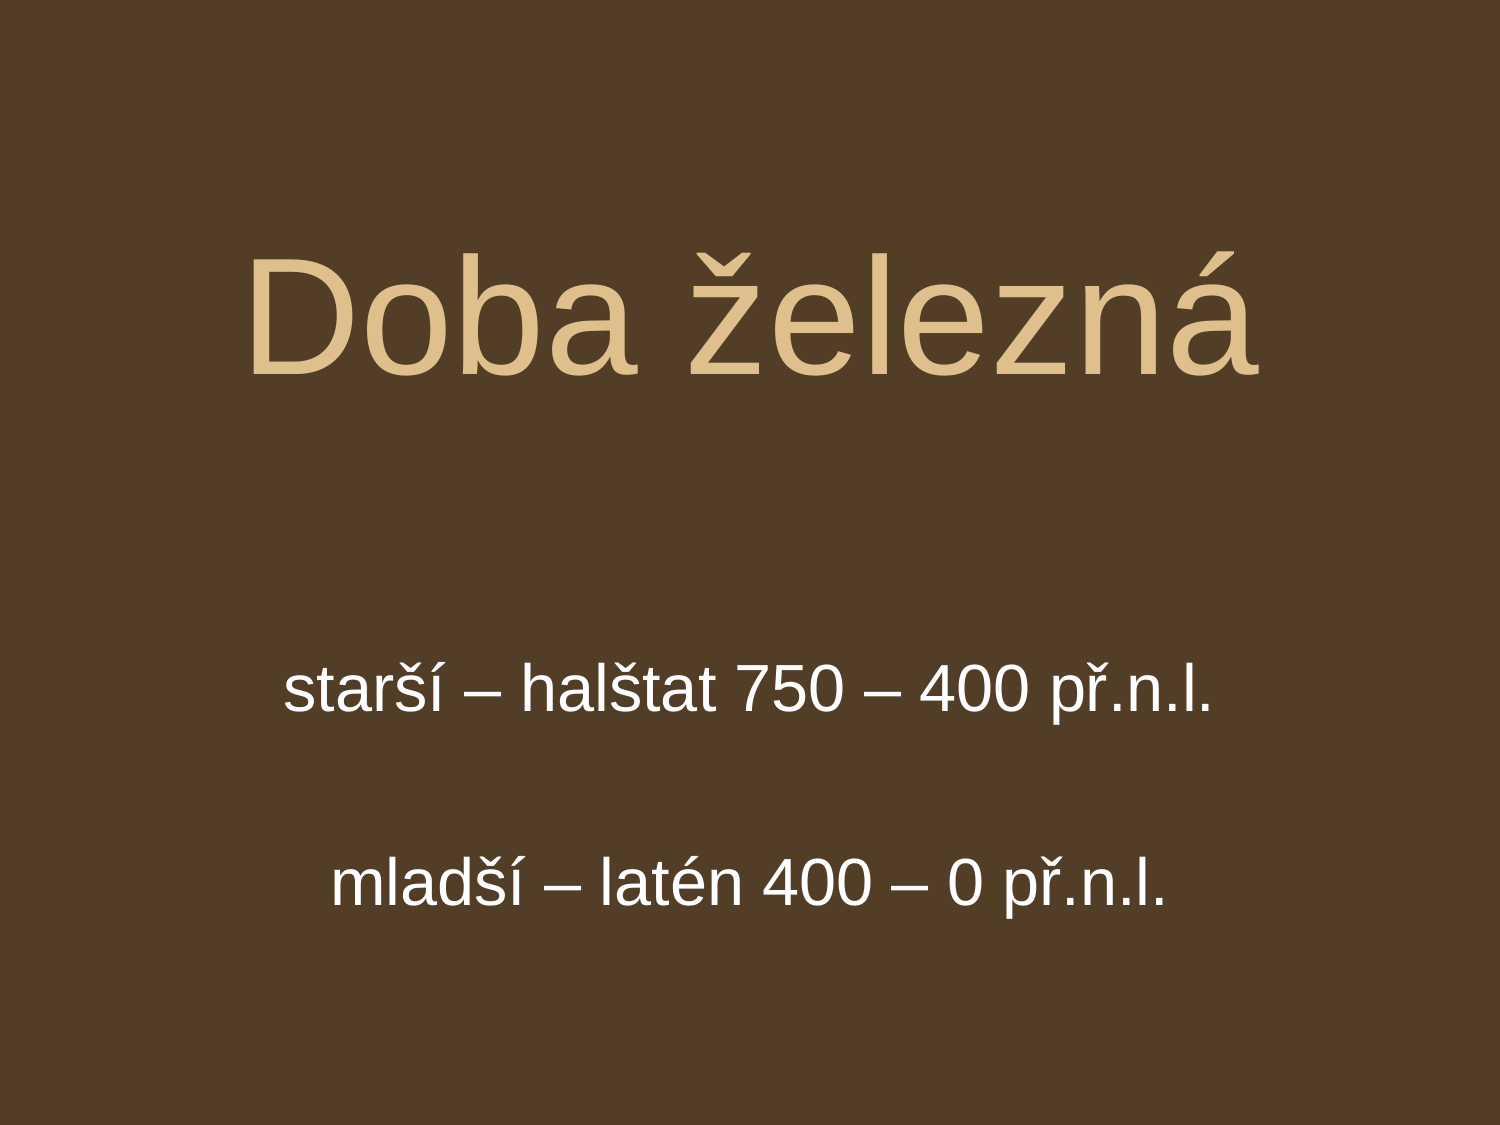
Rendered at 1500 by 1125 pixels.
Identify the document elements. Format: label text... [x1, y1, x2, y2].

title Doba železná [112, 187, 1388, 429]
subtitle starší – halštat 750 – 400 př.n.l. mladší – latén 400 – 0 př.n.l. [225, 637, 1276, 925]
